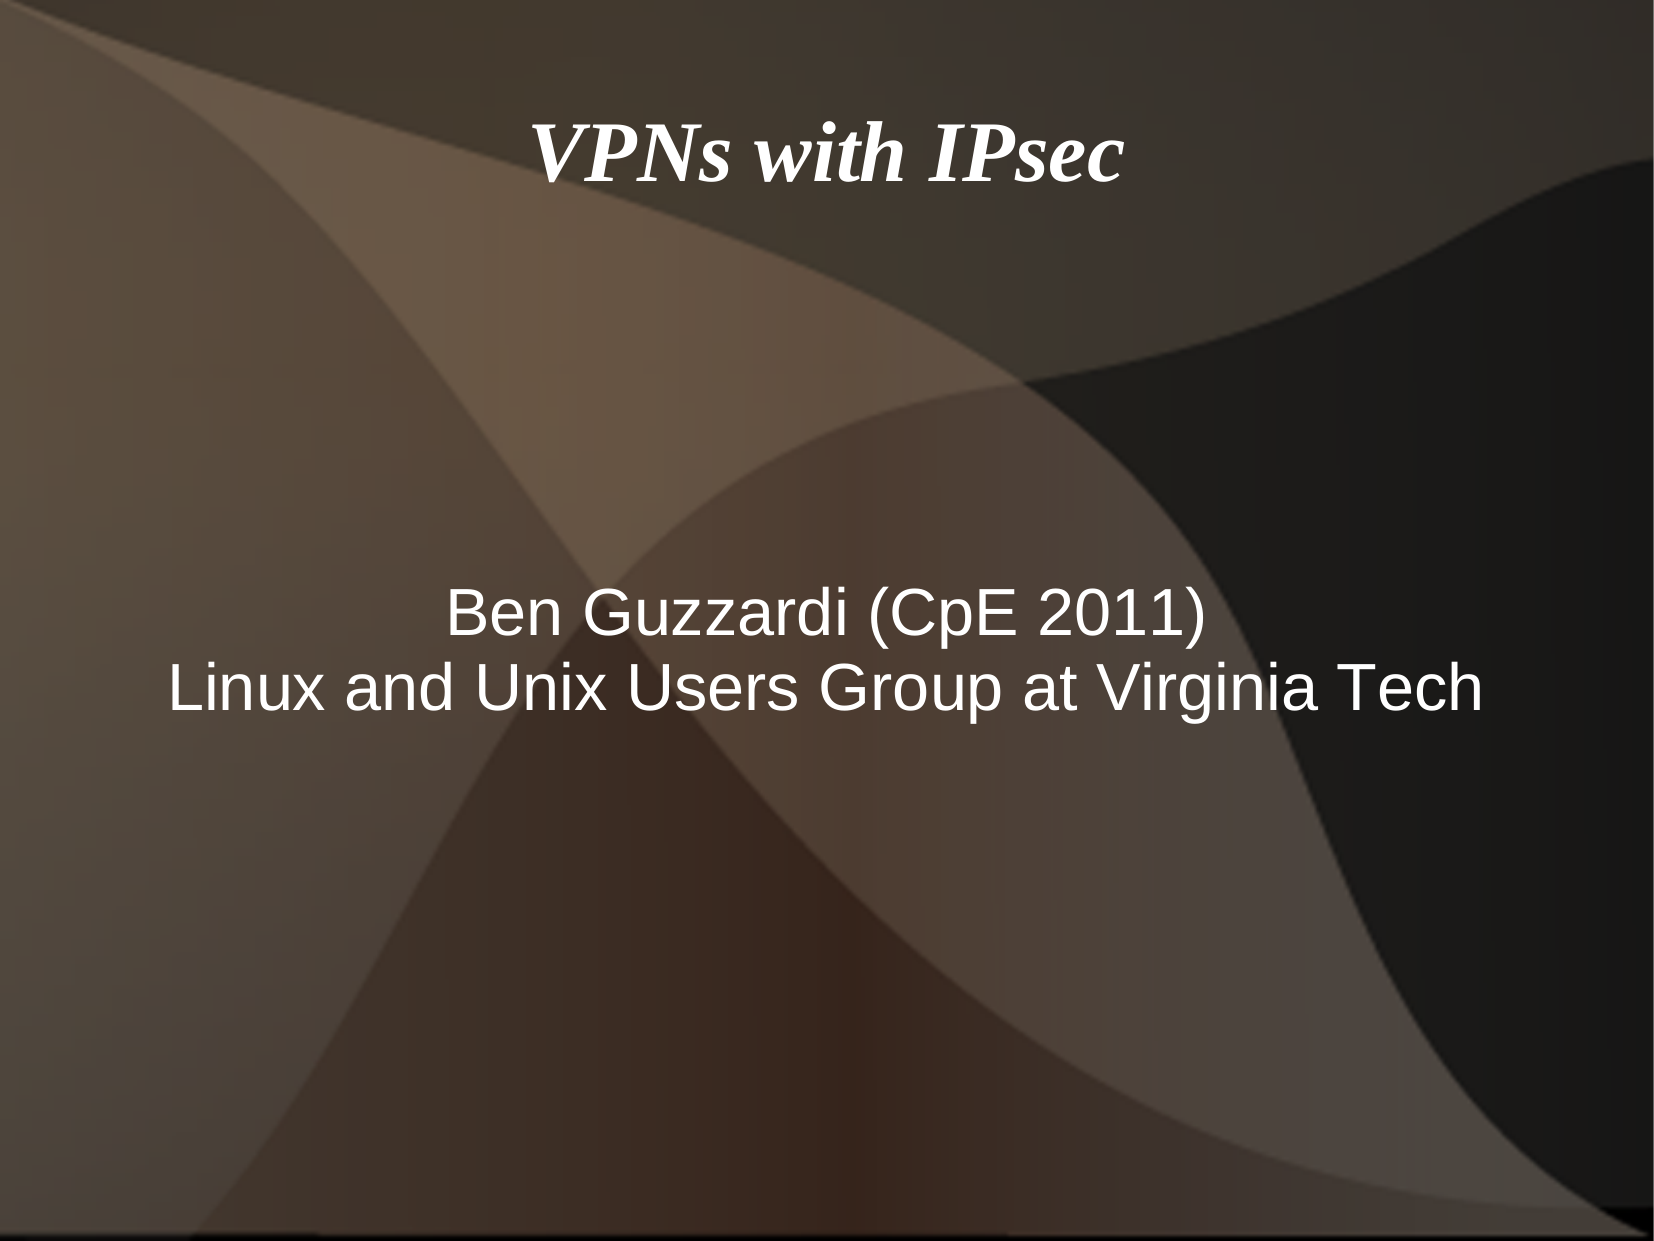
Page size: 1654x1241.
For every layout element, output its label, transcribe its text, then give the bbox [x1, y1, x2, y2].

picture [0, 0, 1654, 1241]
title VPNs with IPsec [82, 49, 1571, 257]
subtitle Ben Guzzardi (CpE 2011) Linux and Unix Users Group at Virginia Tech [82, 290, 1571, 1010]
